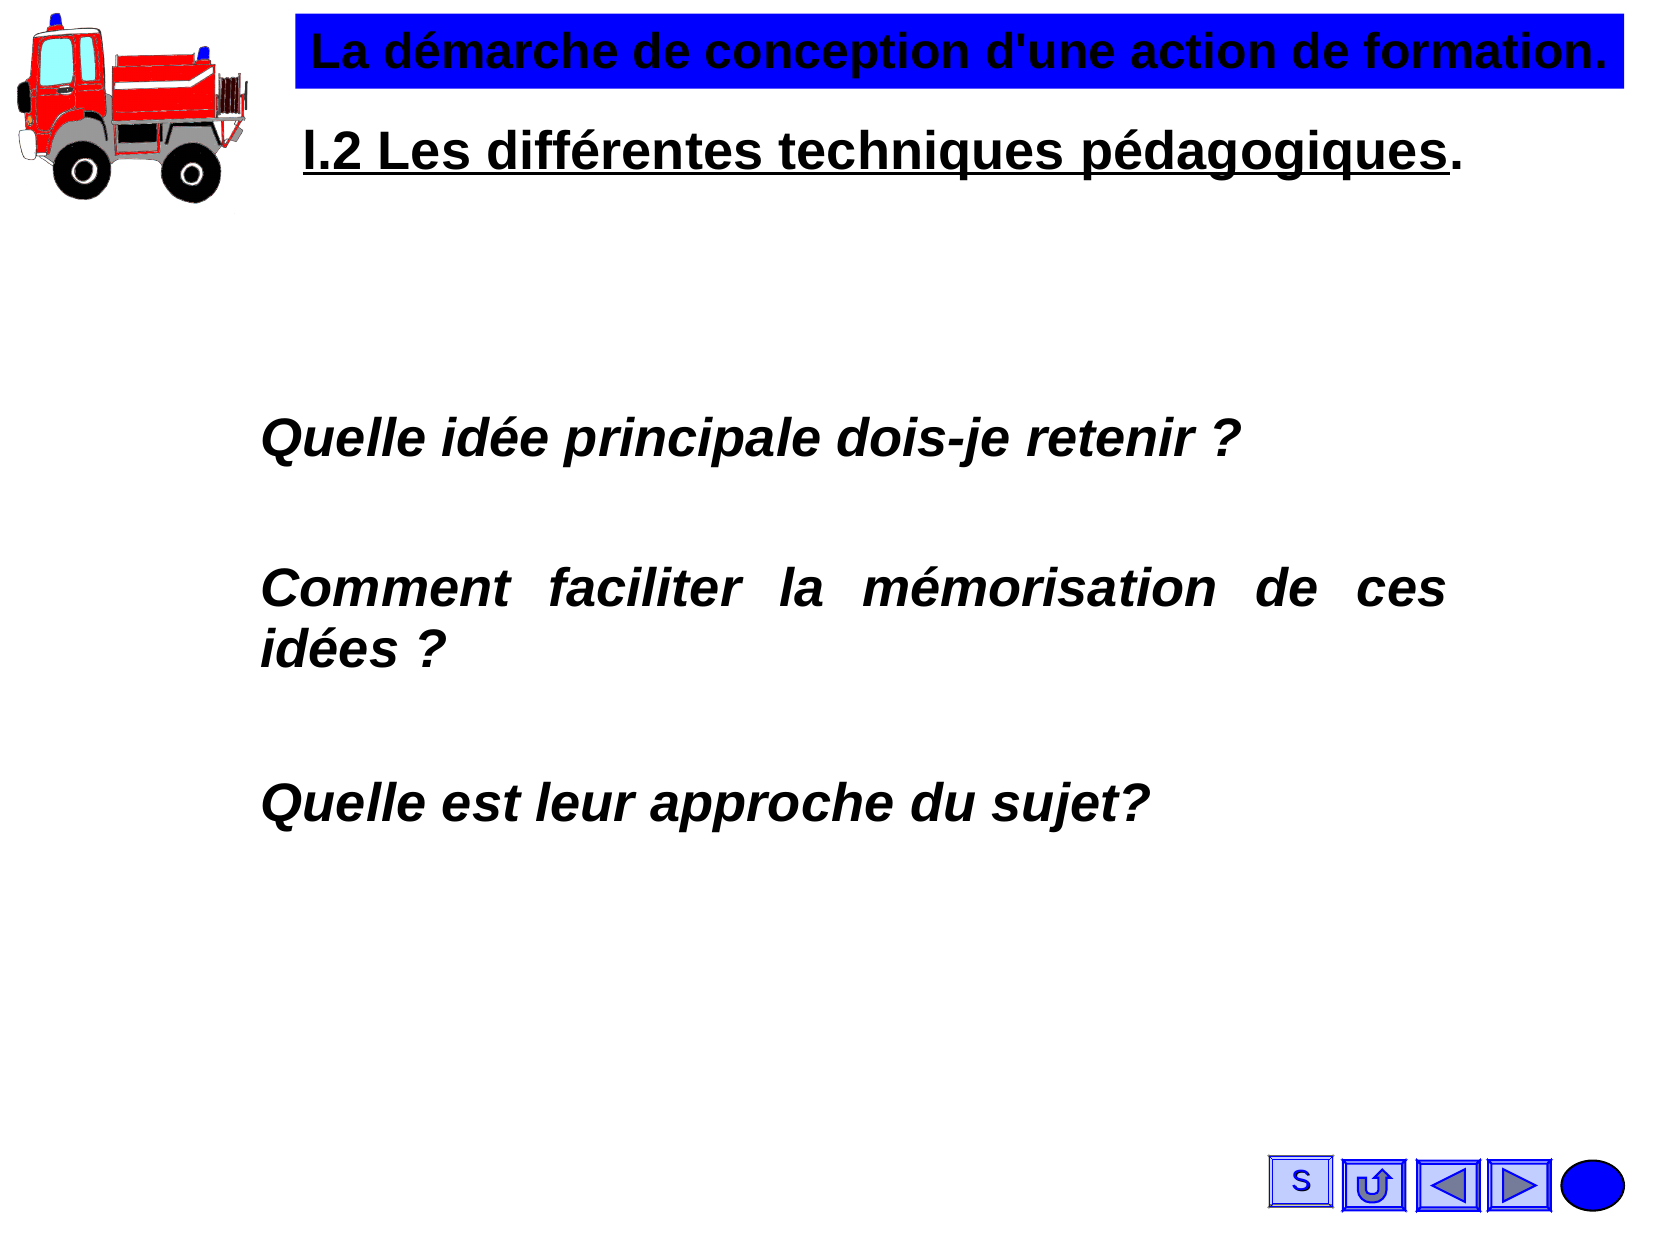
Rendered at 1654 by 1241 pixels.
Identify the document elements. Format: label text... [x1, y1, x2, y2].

text_box La démarche de conception d'une action de formation. [295, 13, 1625, 89]
text_box [1561, 1160, 1625, 1211]
picture [8, 8, 257, 216]
text_box l.2 Les différentes techniques pédagogiques. [287, 112, 1481, 189]
list Quelle idée principale dois-je retenir ? Comment faciliter la mémorisation de ces idées ? Quelle est leur approche du sujet? [189, 400, 1465, 916]
